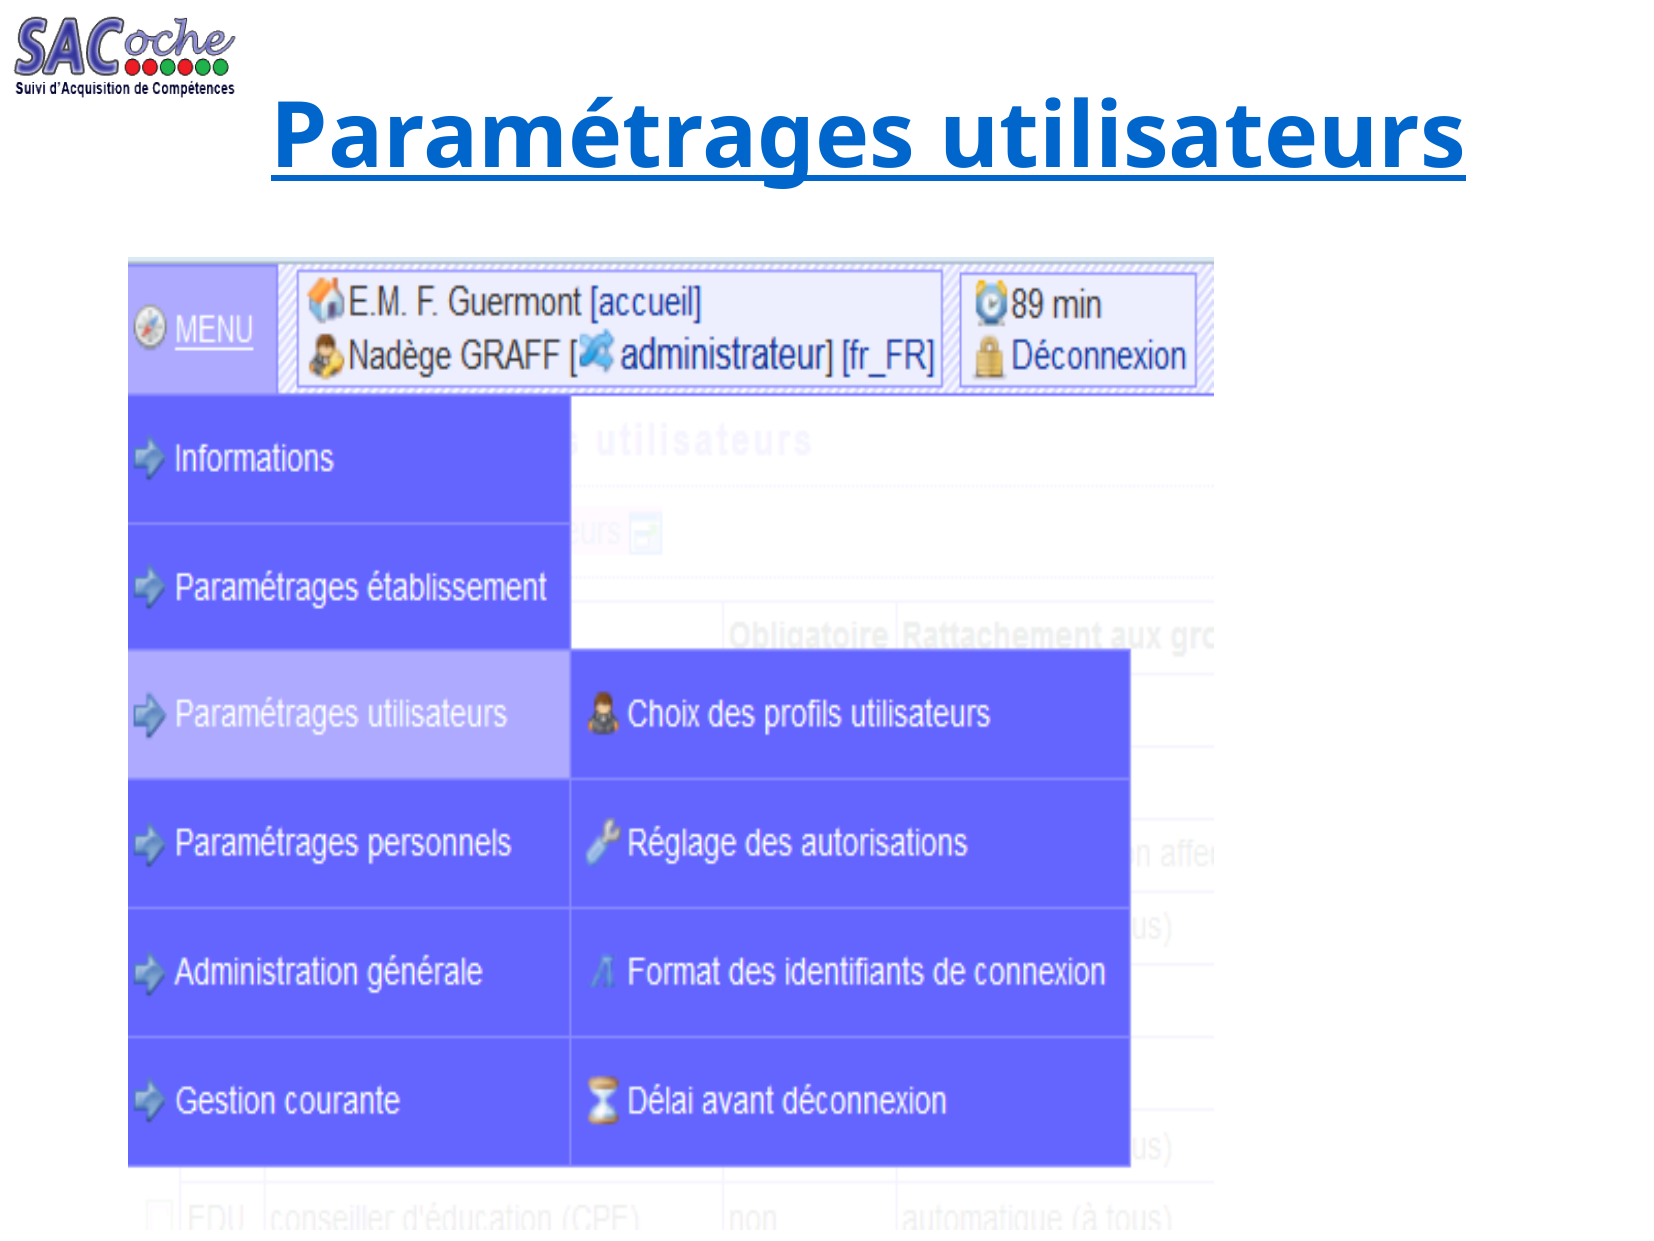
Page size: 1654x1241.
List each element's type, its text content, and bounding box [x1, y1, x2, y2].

picture [10, 13, 239, 99]
picture [128, 257, 1214, 1230]
title Paramétrages utilisateurs [87, 28, 1578, 236]
